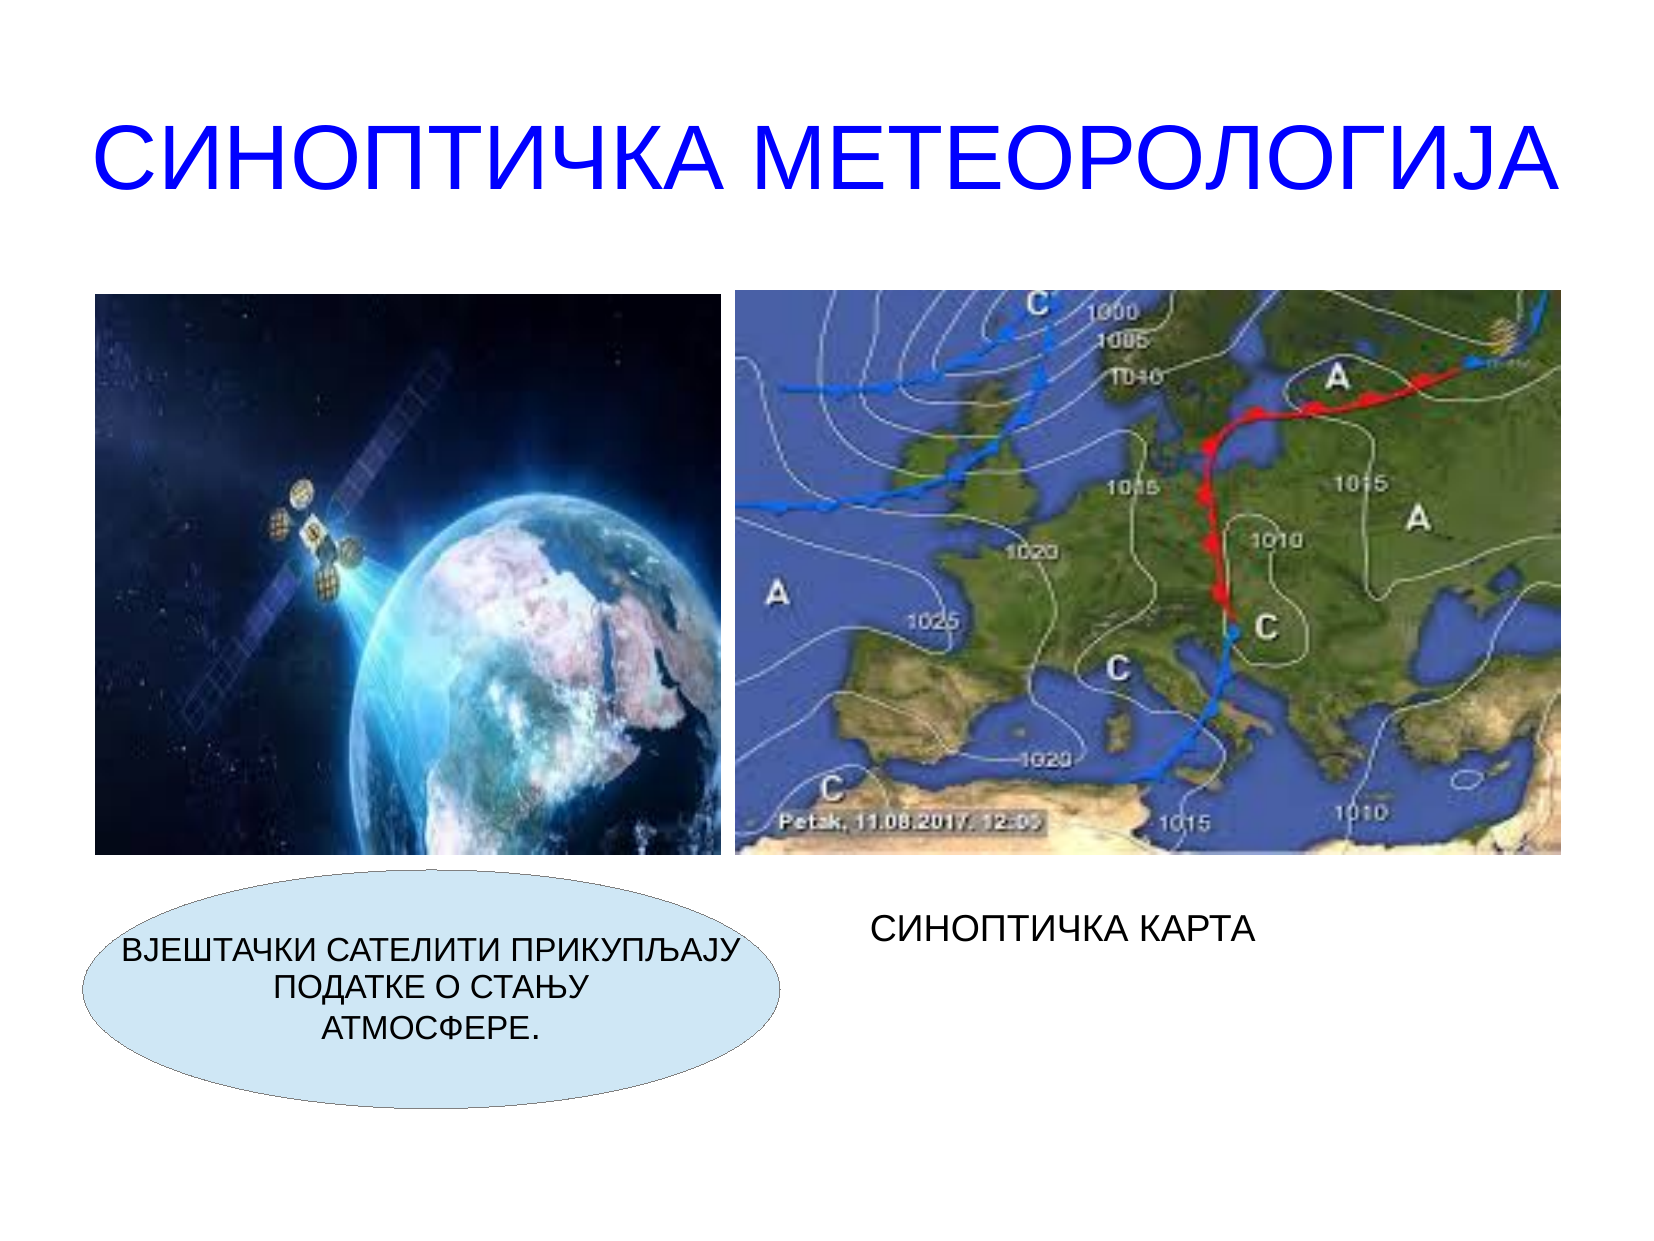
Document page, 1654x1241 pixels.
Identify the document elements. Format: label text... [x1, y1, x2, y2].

text_box СИНОПТИЧКА КАРТА [855, 900, 1561, 957]
title СИНОПТИЧКА МЕТЕОРОЛОГИЈА [82, 49, 1571, 257]
picture [95, 294, 721, 856]
picture [735, 290, 1561, 856]
text_box ВЈЕШТАЧКИ САТЕЛИТИ ПРИКУПЉАЈУ ПОДАТКЕ О СТАЊУ АТМОСФЕРЕ. [82, 869, 781, 1109]
